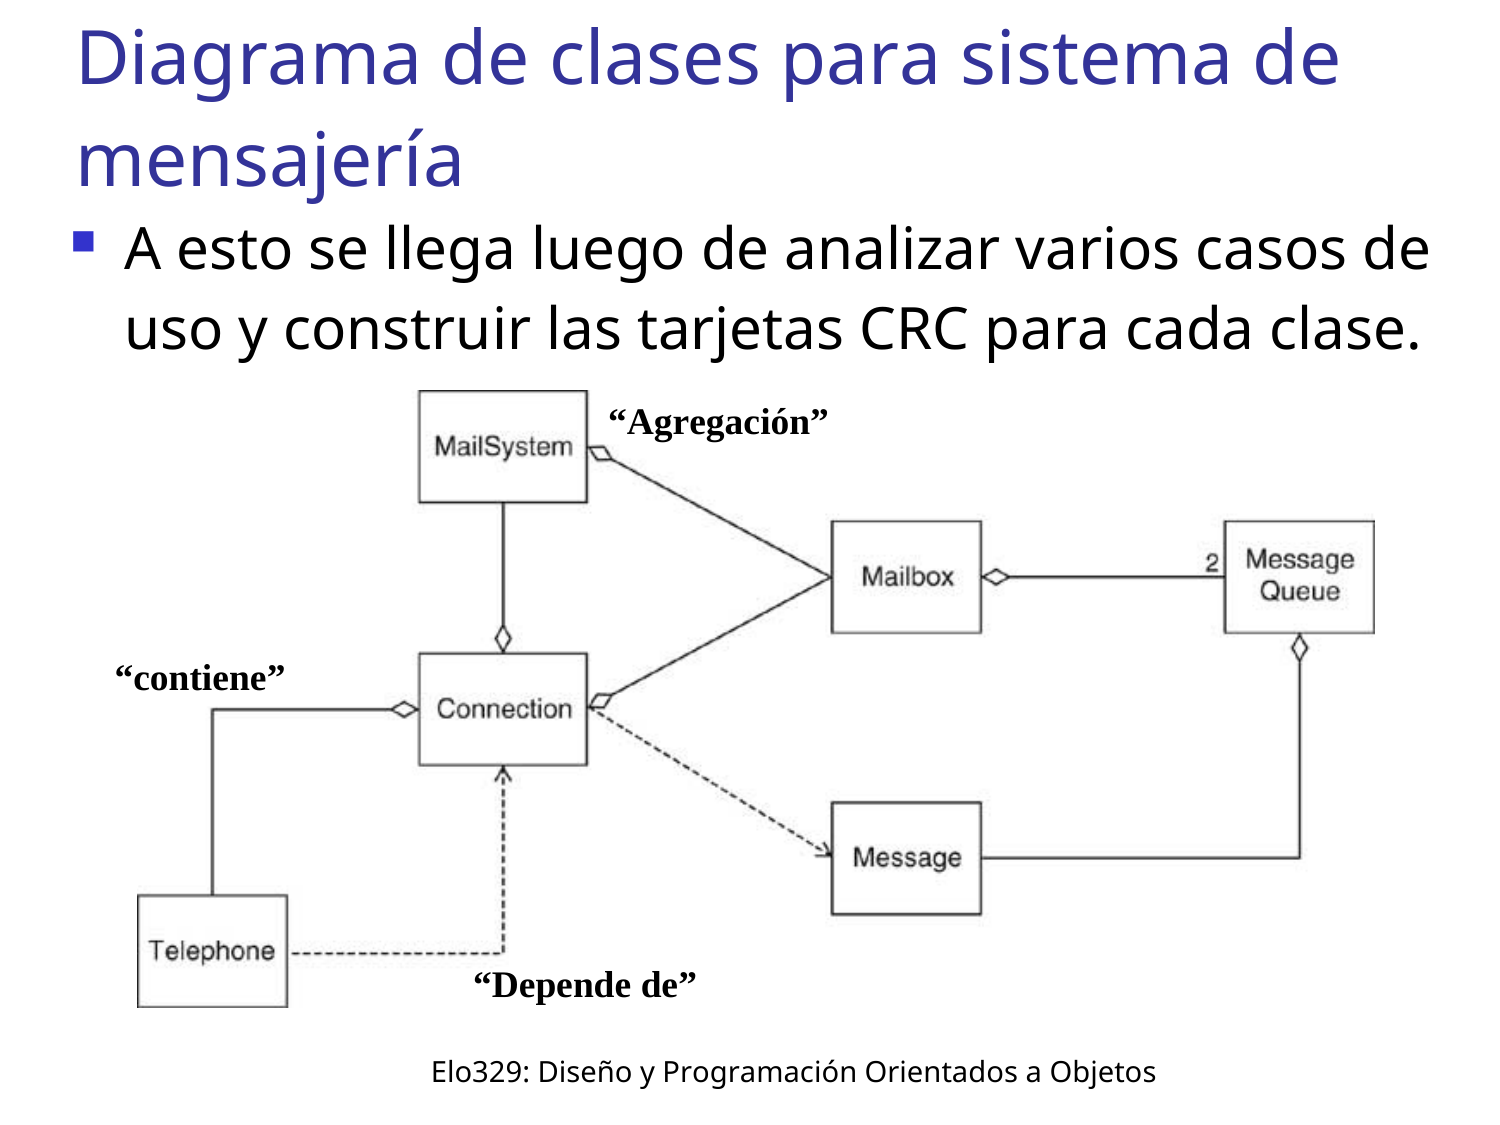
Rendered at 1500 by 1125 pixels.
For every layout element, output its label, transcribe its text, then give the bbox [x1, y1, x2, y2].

text_box “Agregación” [593, 389, 845, 450]
text_box “Depende de” [458, 952, 712, 1013]
title Diagrama de clases para sistema de mensajería [75, 23, 1426, 190]
list A esto se llega luego de analizar varios casos de uso y construir las tarjetas CRC para cada clase. [70, 206, 1442, 360]
picture [137, 390, 1375, 1008]
text_box “contiene” [99, 645, 301, 706]
